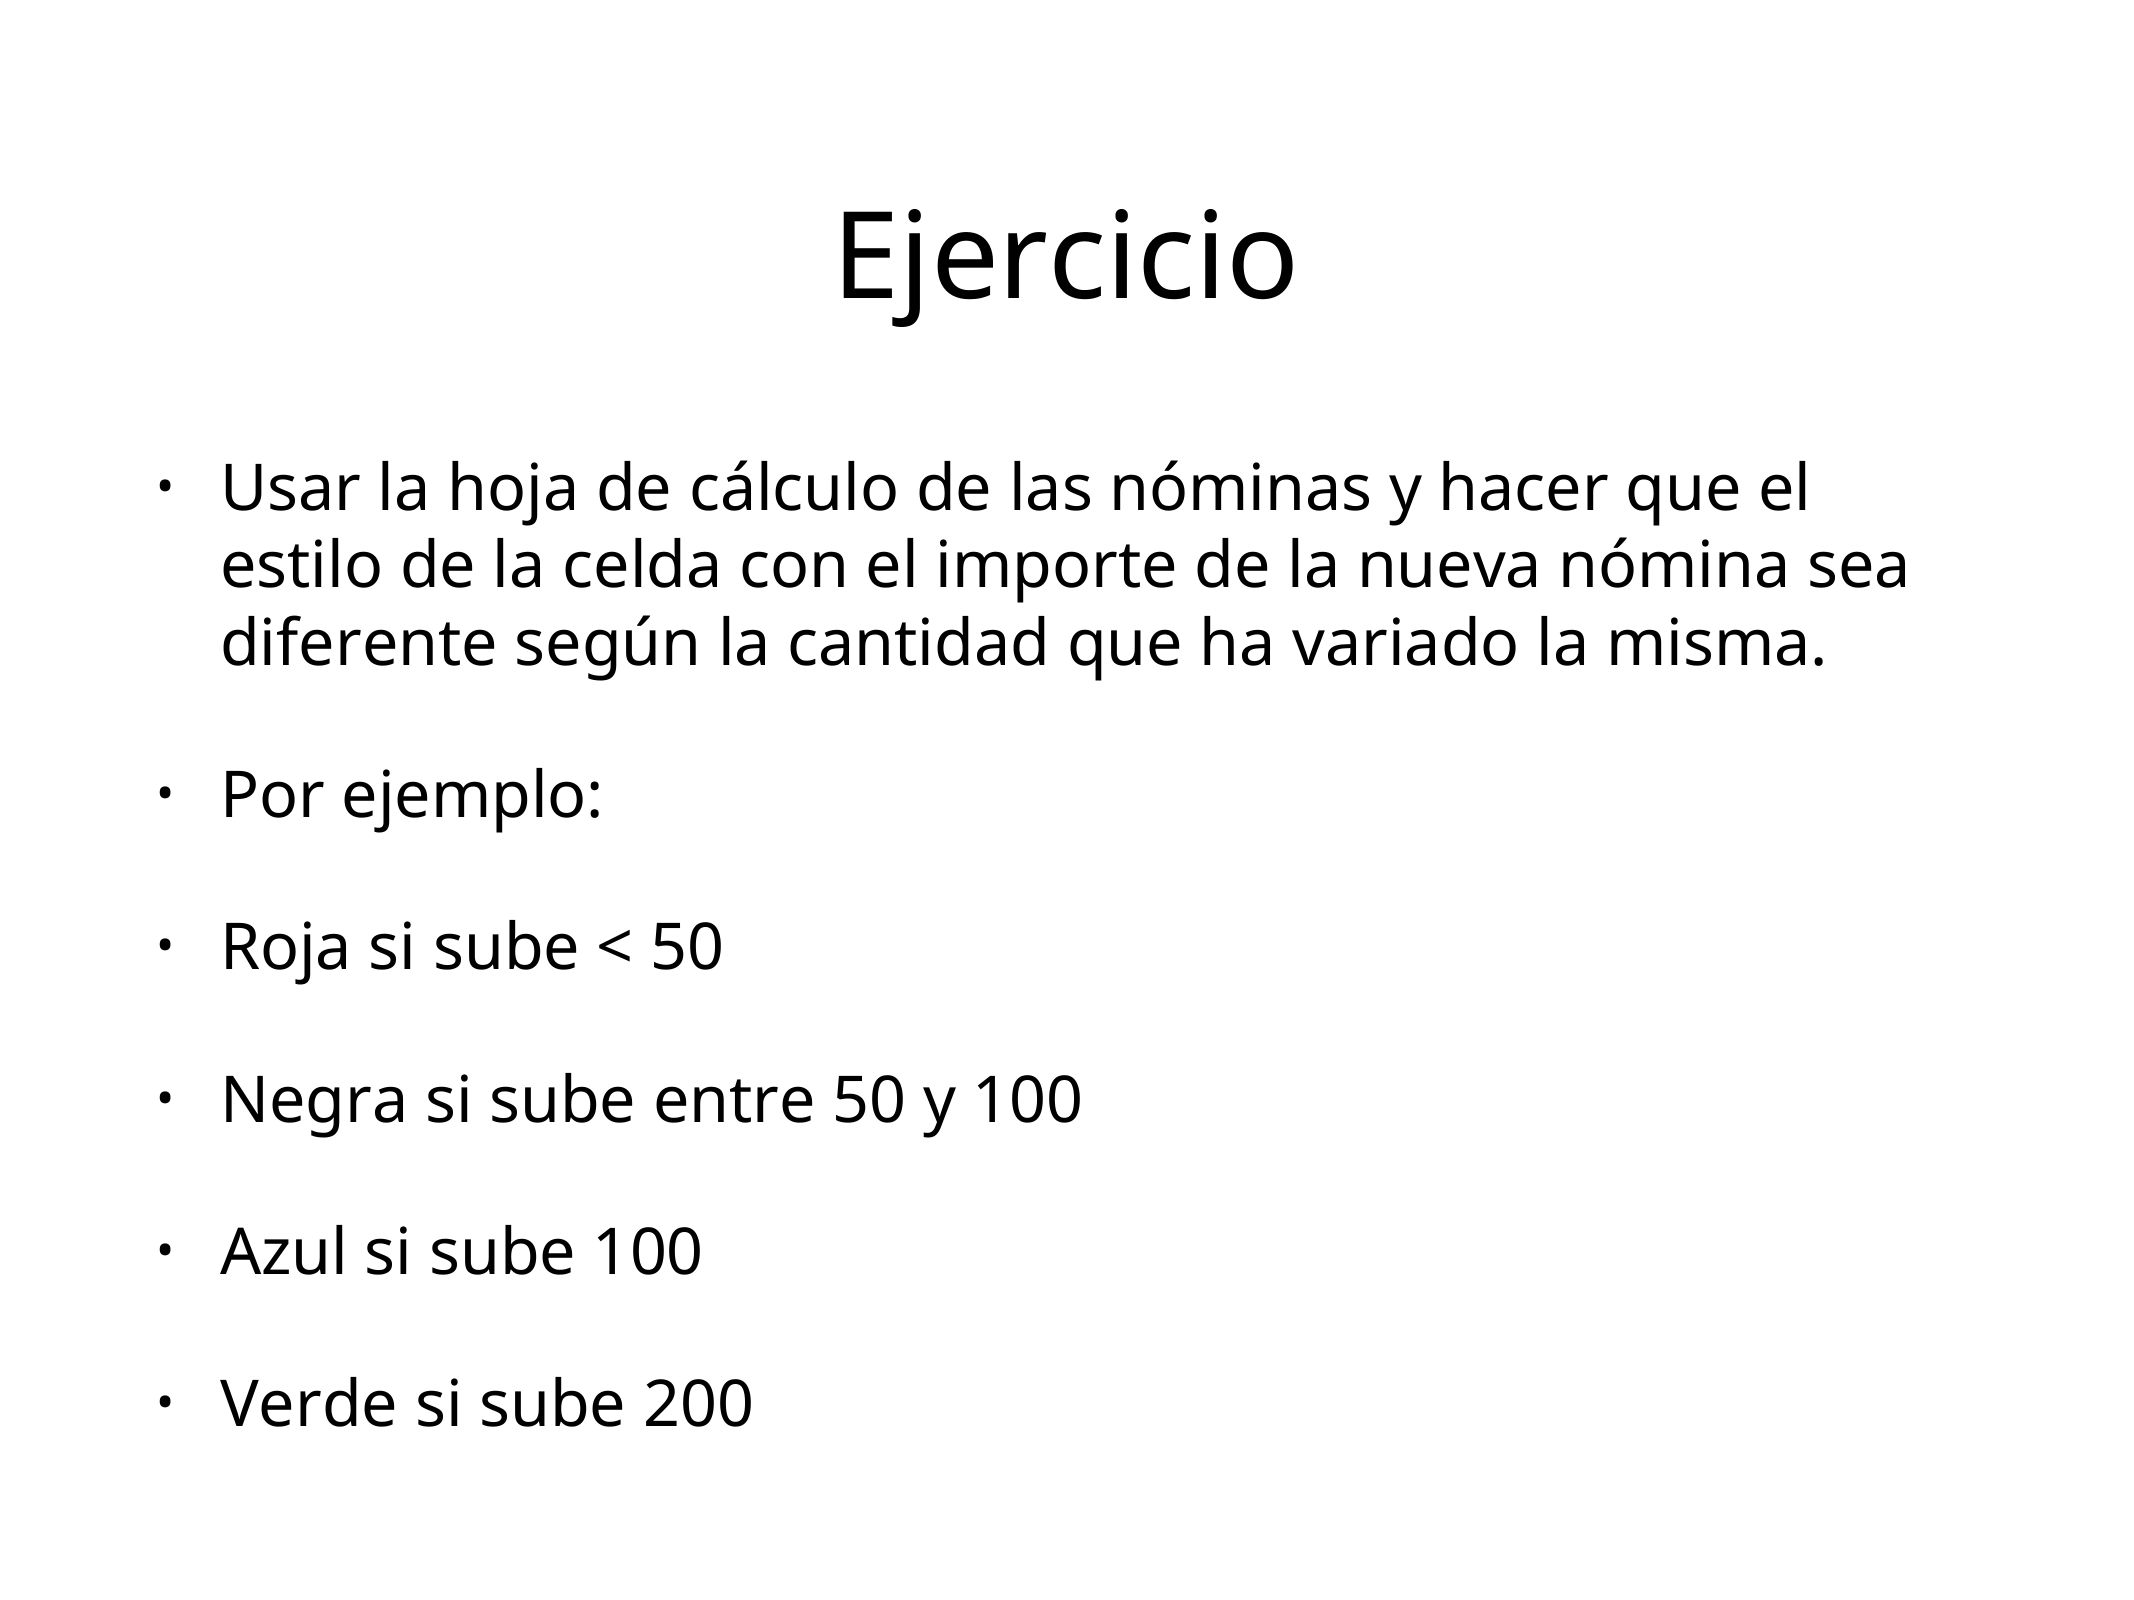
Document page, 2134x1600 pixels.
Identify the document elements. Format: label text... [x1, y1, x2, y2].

list Usar la hoja de cálculo de las nóminas y hacer que el estilo de la celda con el importe de la nueva nómina sea diferente según la cantidad que ha variado la misma. Por ejemplo: Roja si sube < 50 Negra si sube entre 50 y 100 Azul si sube 100 Verde si sube 200 [156, 427, 1978, 1459]
title Ejercicio [156, 72, 1978, 427]
